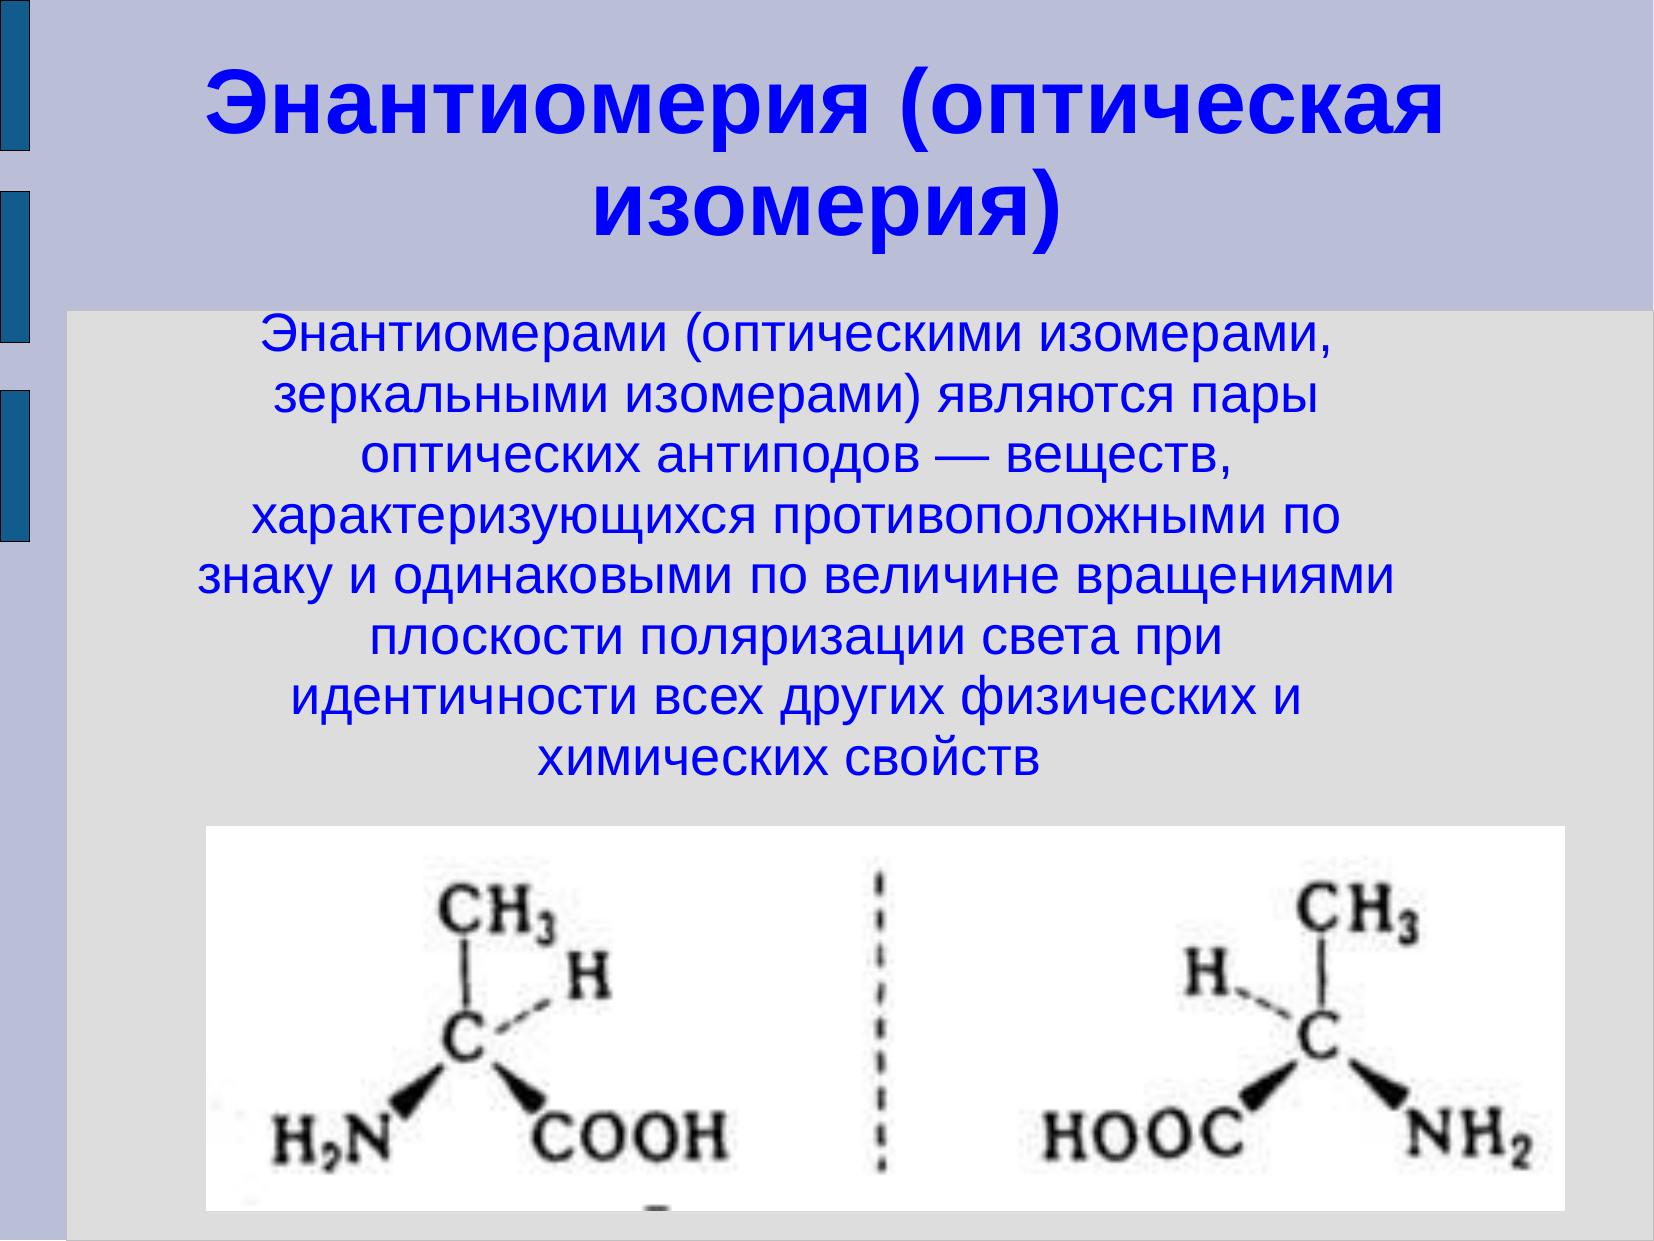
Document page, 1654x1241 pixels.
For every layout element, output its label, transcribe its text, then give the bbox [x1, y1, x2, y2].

picture [206, 826, 1565, 1211]
text_box Энантиомерами (оптическими изомерами, зеркальными изомерами) являются пары оптических антиподов — веществ, характеризующихся противоположными по знаку и одинаковыми по величине вращениями плоскости поляризации света при идентичности всех других физических и химических свойств [177, 295, 1418, 795]
title Энантиомерия (оптическая изомерия) [82, 50, 1571, 256]
